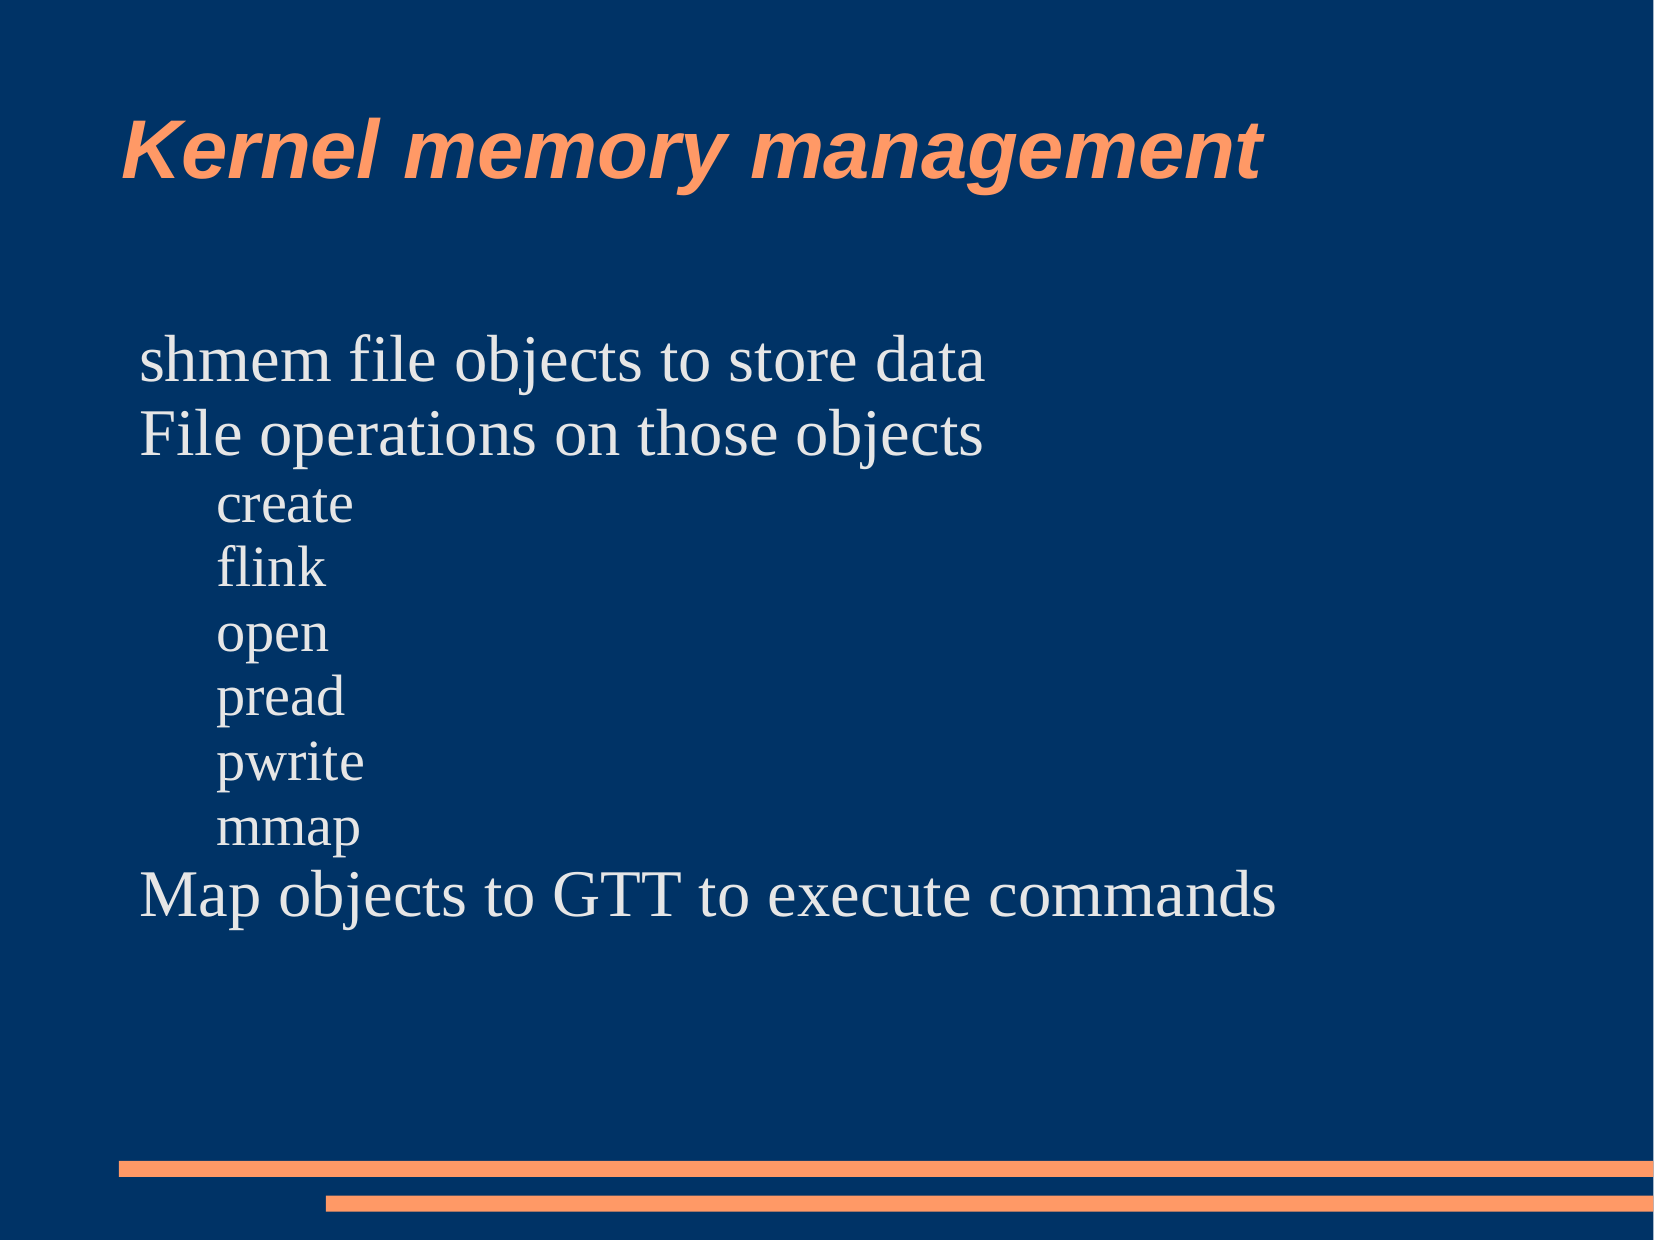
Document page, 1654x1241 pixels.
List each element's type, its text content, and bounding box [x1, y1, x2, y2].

list shmem file objects to store data File operations on those objects create flink open pread pwrite mmap Map objects to GTT to execute commands [121, 322, 1561, 1118]
title Kernel memory management [121, 53, 1534, 247]
